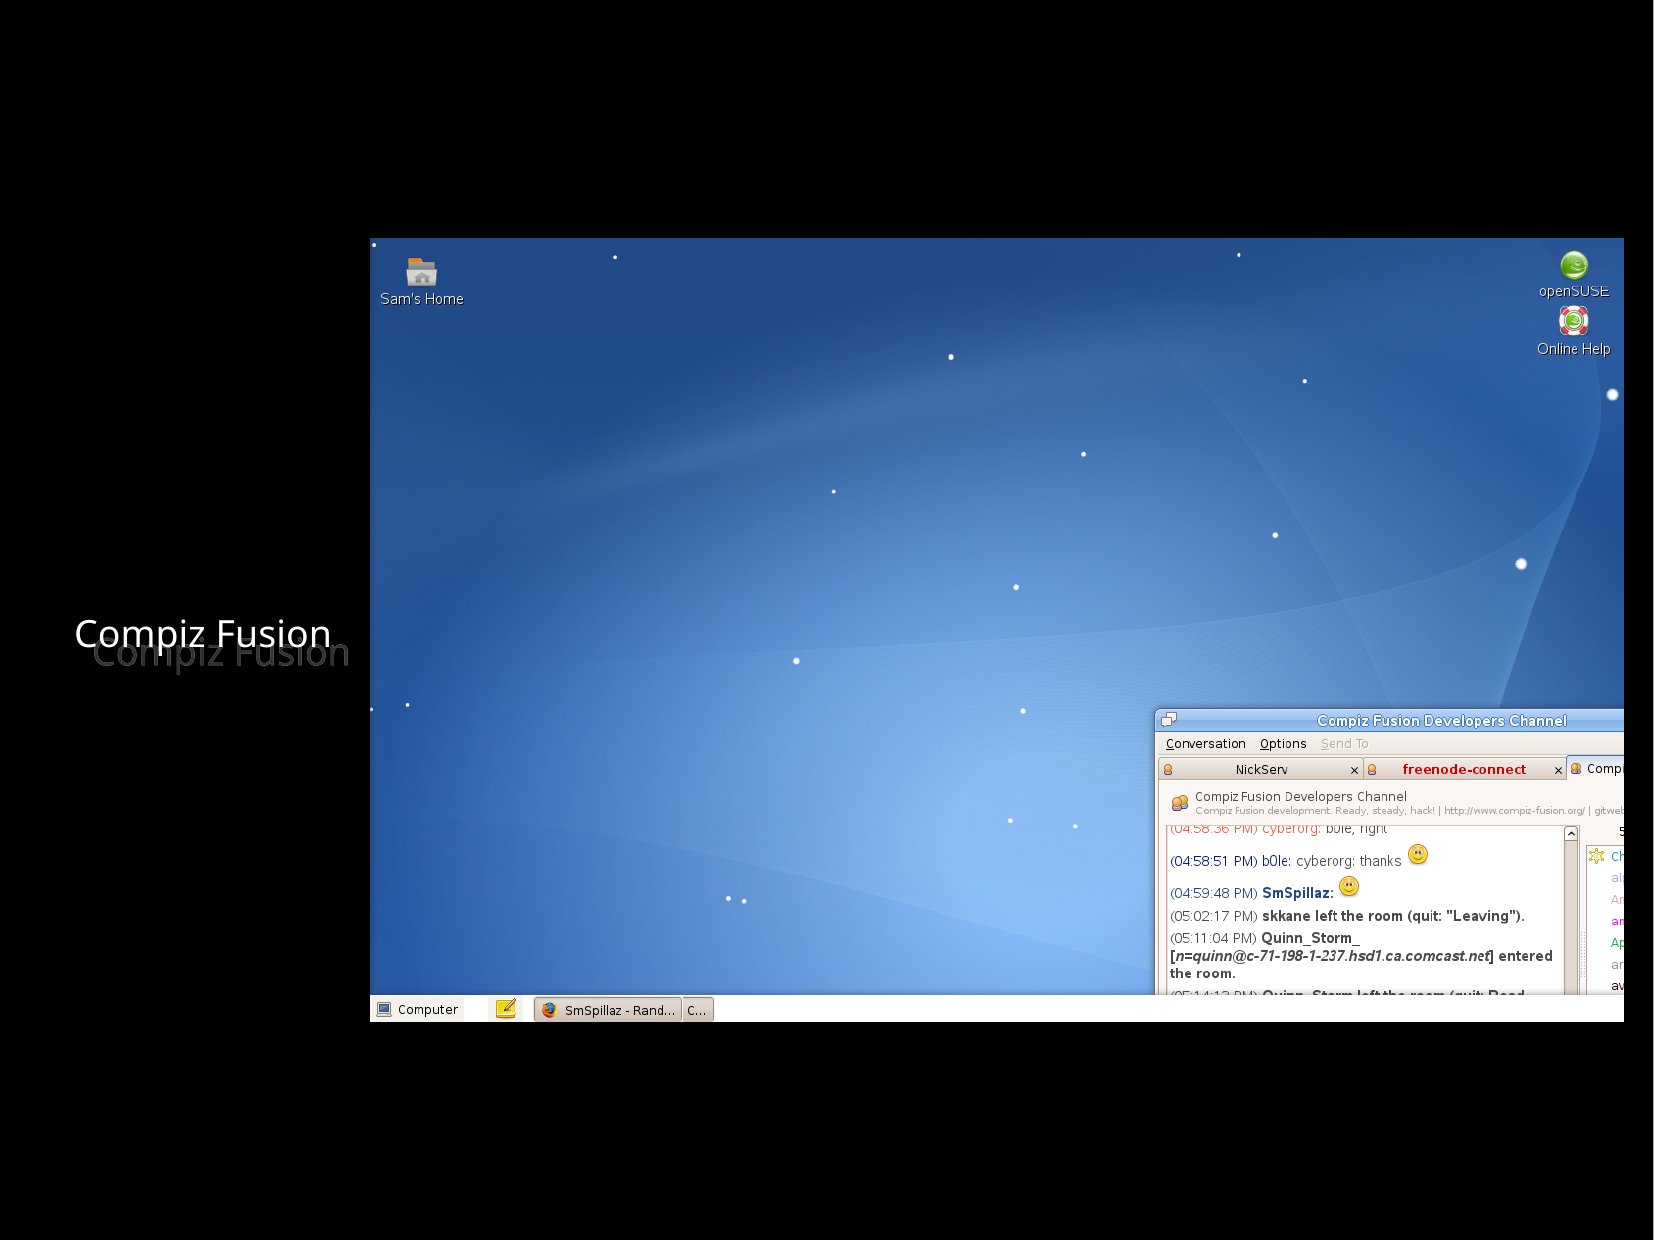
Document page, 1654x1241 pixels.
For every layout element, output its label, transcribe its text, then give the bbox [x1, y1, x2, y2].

text_box Compiz Fusion [59, 600, 364, 668]
picture [370, 238, 1624, 1022]
